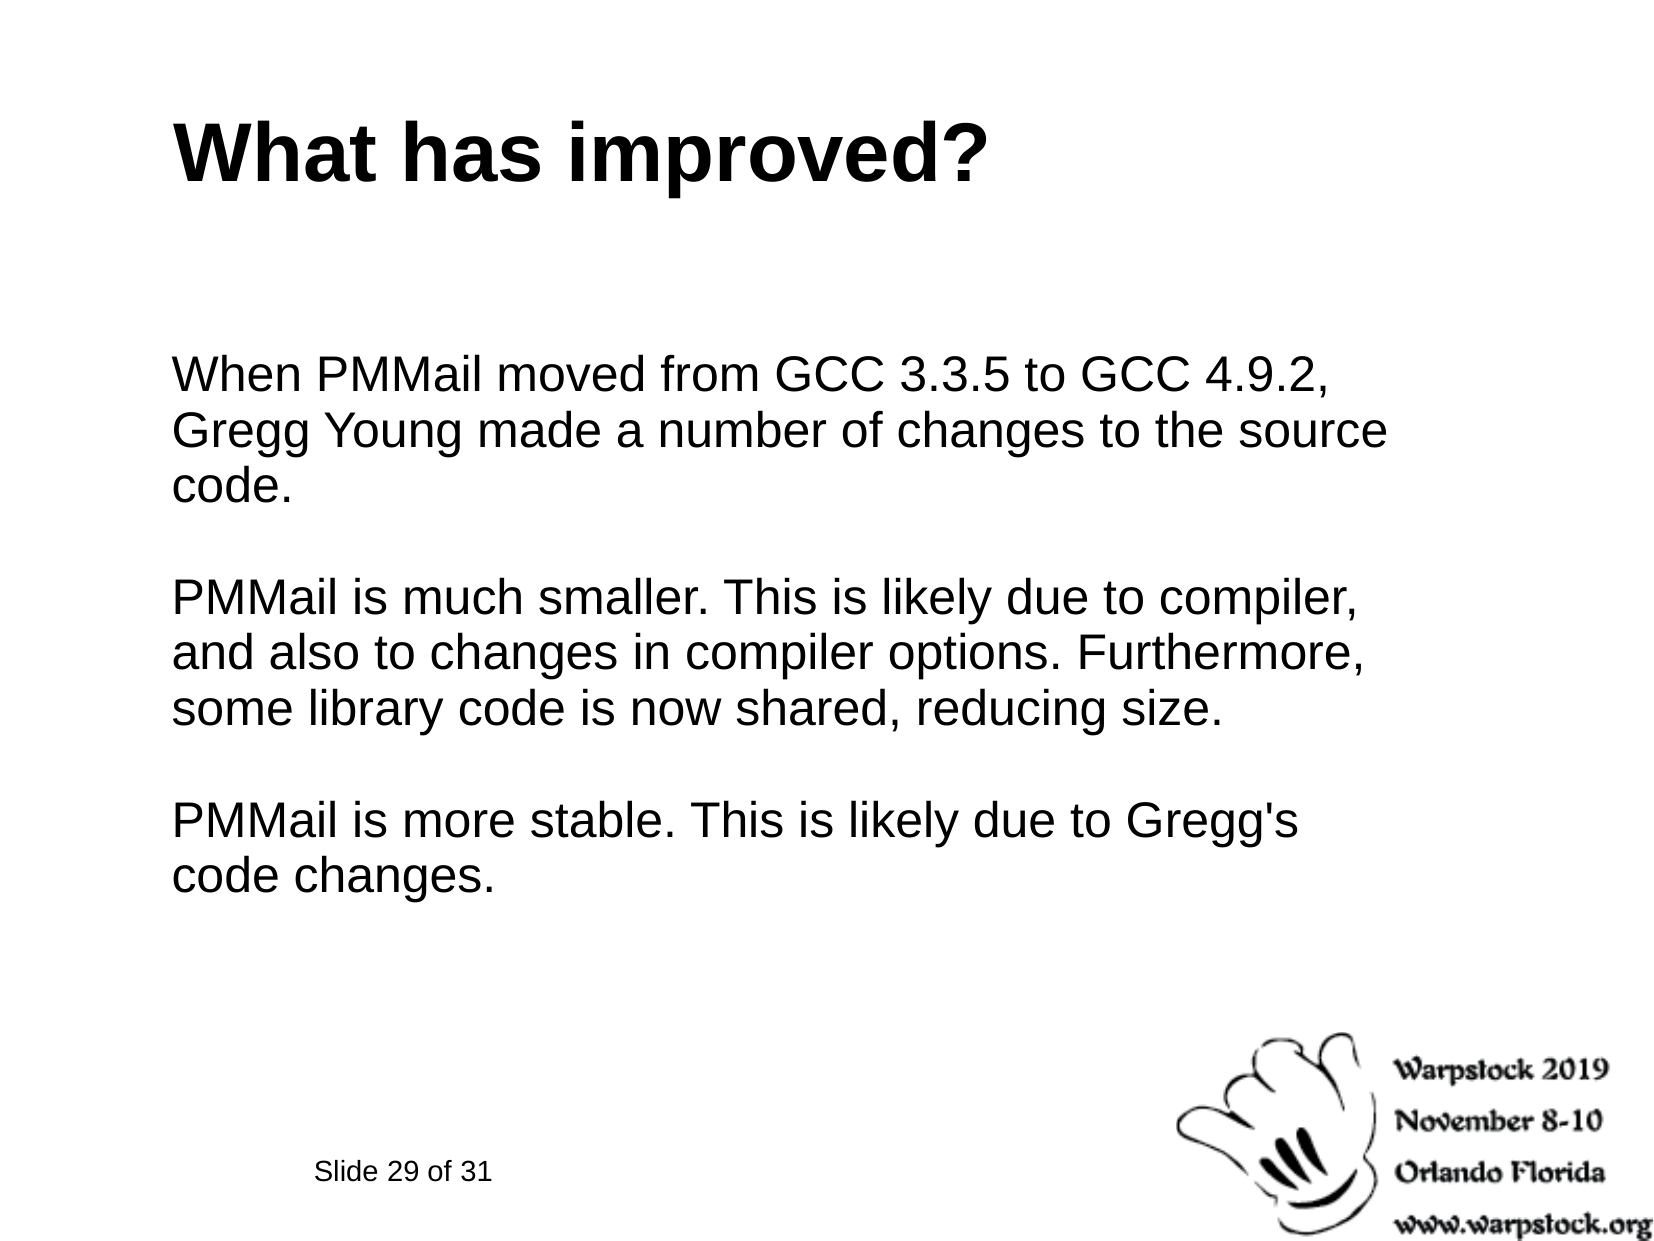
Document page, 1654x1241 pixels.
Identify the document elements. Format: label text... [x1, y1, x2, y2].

subtitle When PMMail moved from GCC 3.3.5 to GCC 4.9.2, Gregg Young made a number of changes to the source code. PMMail is much smaller. This is likely due to compiler, and also to changes in compiler options. Furthermore, some library code is now shared, reducing size. PMMail is more stable. This is likely due to Gregg's code changes. [171, 295, 1418, 1002]
title What has improved? [173, 49, 1420, 257]
picture [1176, 1032, 1654, 1241]
